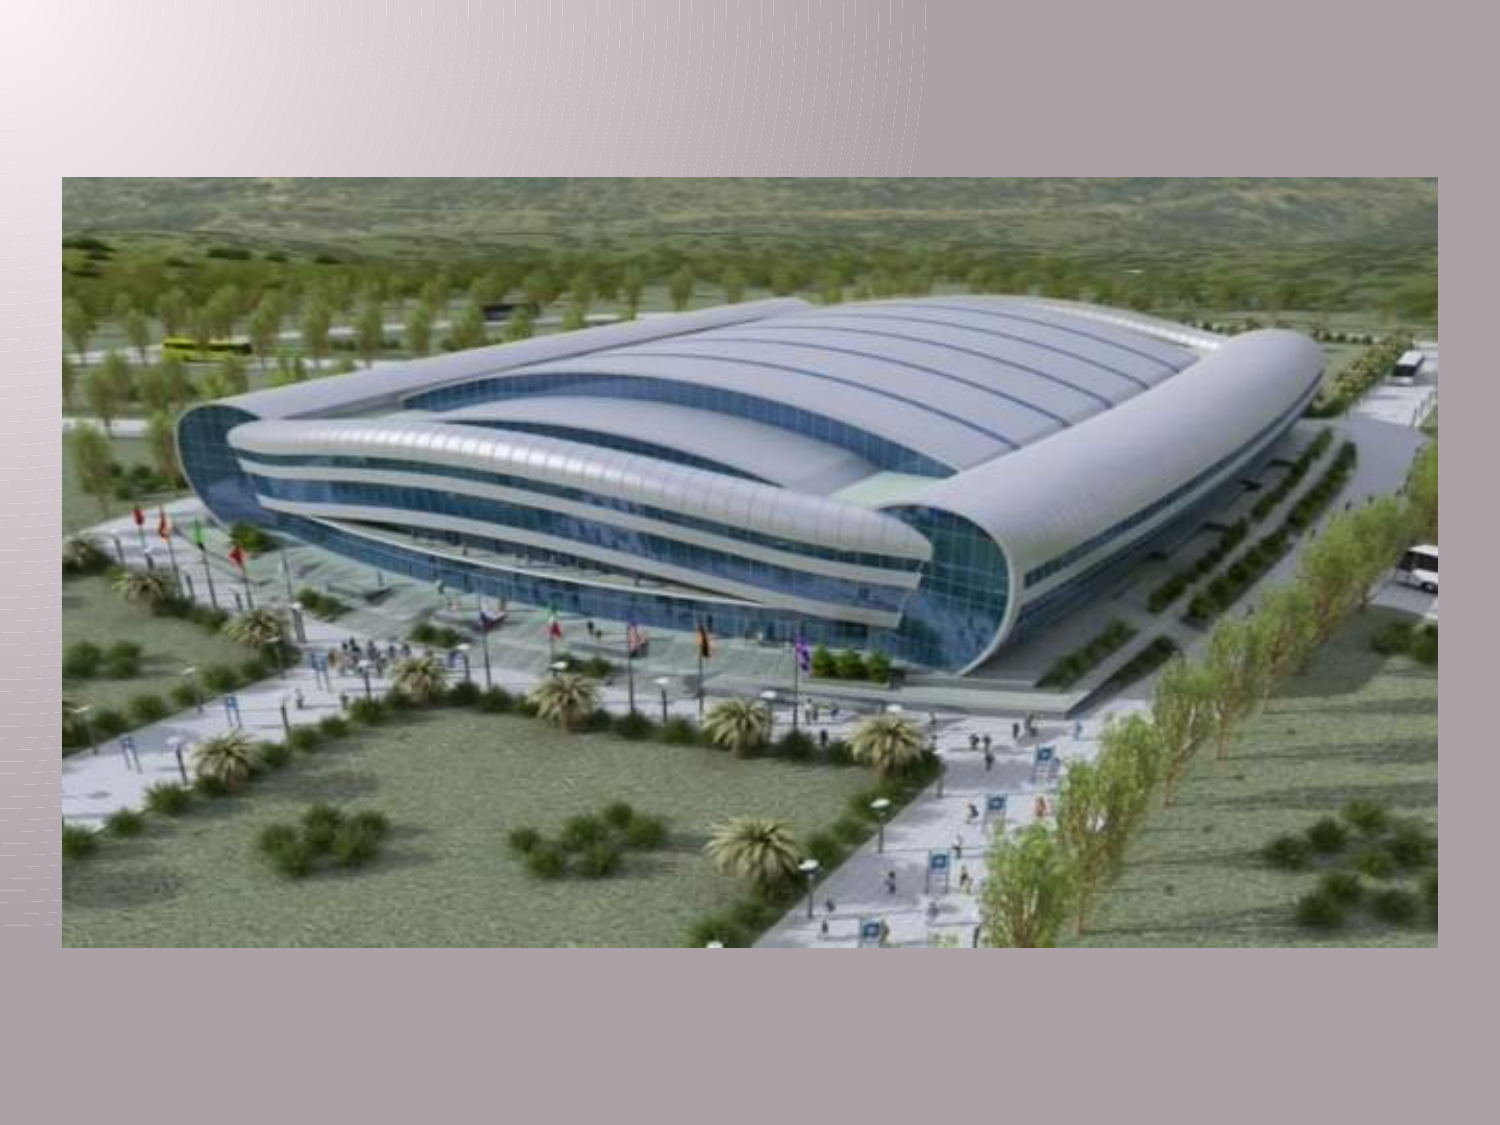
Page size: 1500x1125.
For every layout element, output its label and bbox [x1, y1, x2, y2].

picture [62, 177, 1438, 948]
